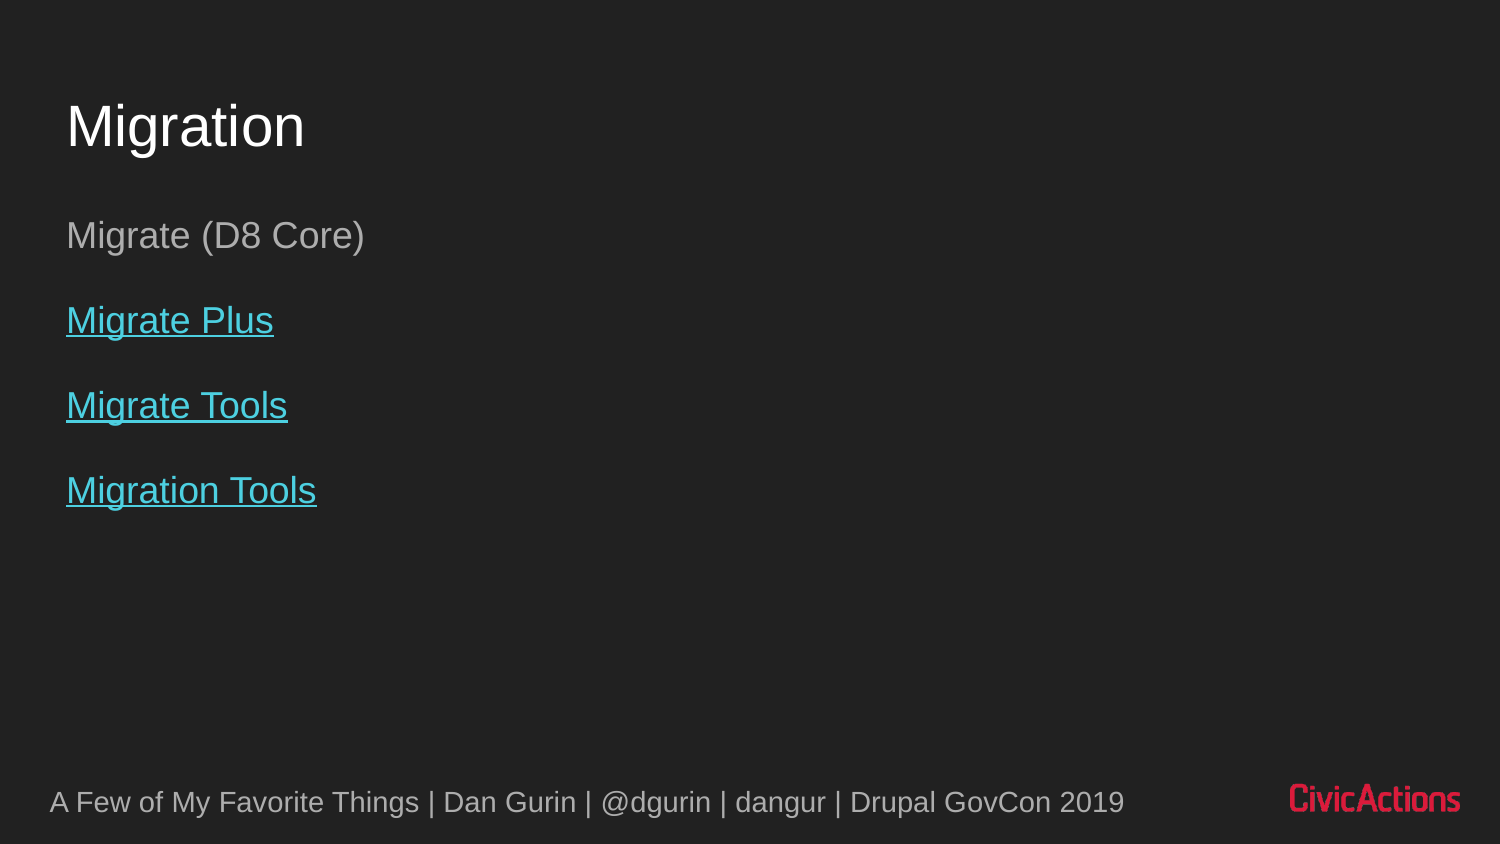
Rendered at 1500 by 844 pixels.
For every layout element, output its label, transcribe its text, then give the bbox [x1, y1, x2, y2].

list Migrate (D8 Core) Migrate Plus Migrate Tools Migration Tools [51, 189, 1449, 750]
title Migration [51, 72, 1449, 167]
picture [1290, 783, 1460, 812]
